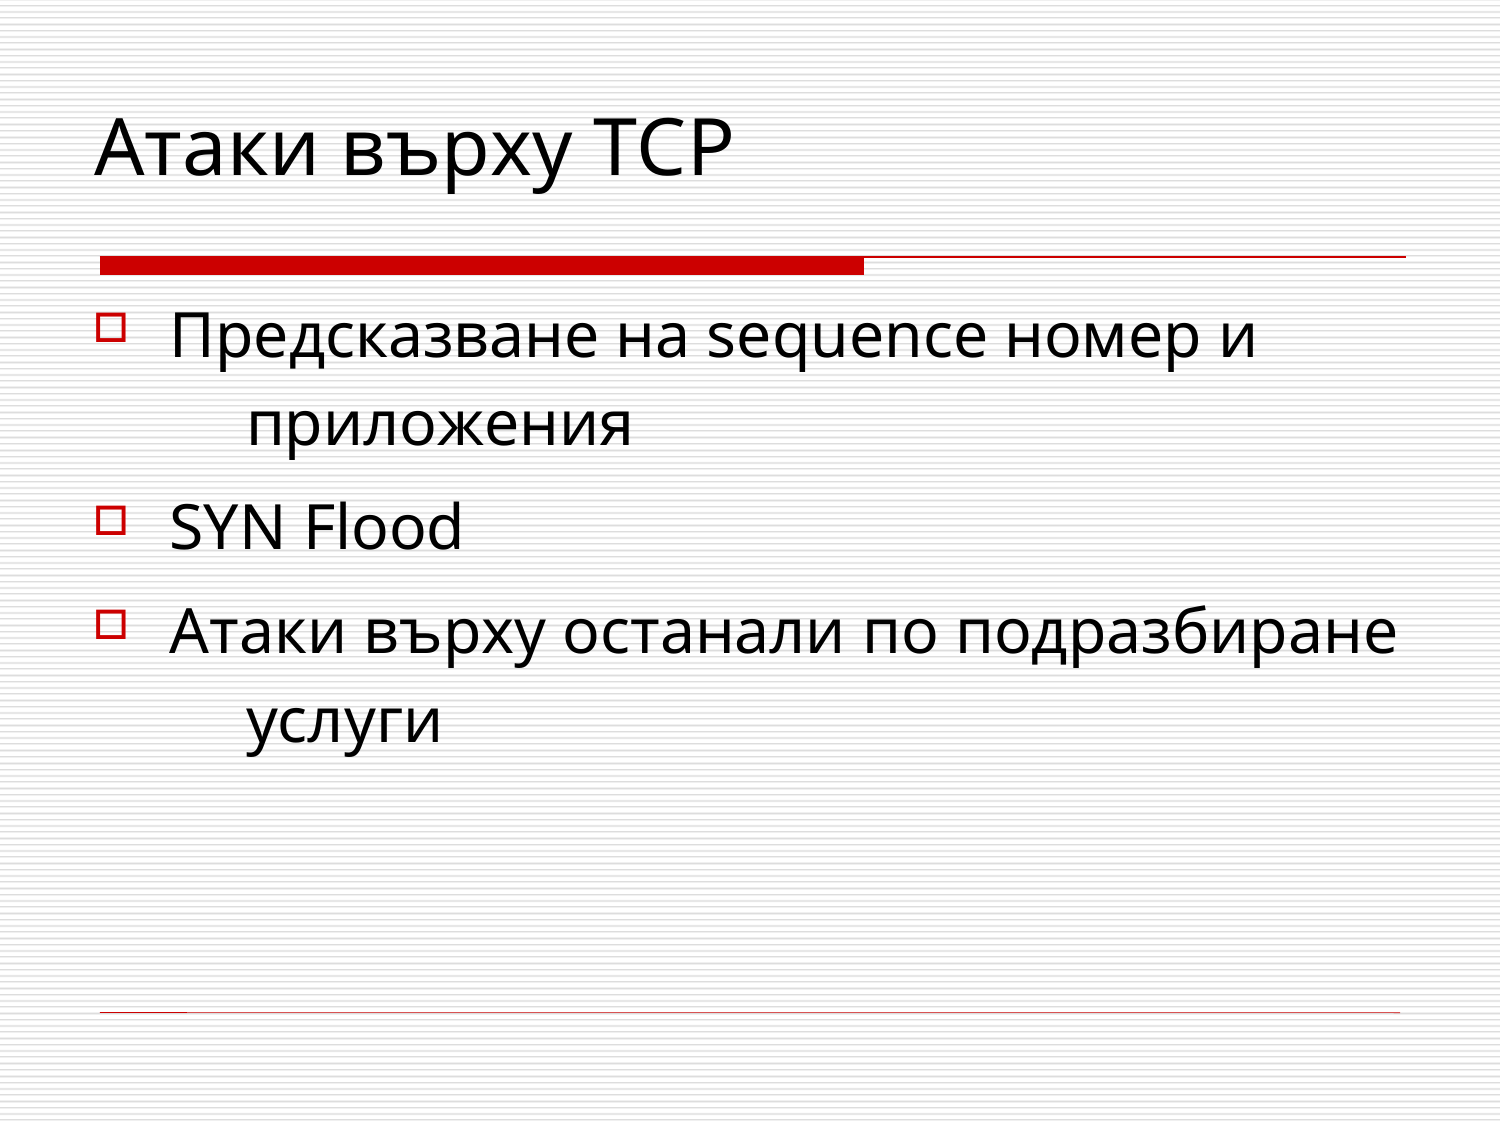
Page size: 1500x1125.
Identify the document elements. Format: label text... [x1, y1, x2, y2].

list Предсказване на sequence номер и приложения SYN Flood Атаки върху останали по подразбиране услуги [92, 287, 1405, 988]
picture [0, 0, 1500, 1125]
title Атаки върху TCP [94, 35, 1407, 249]
